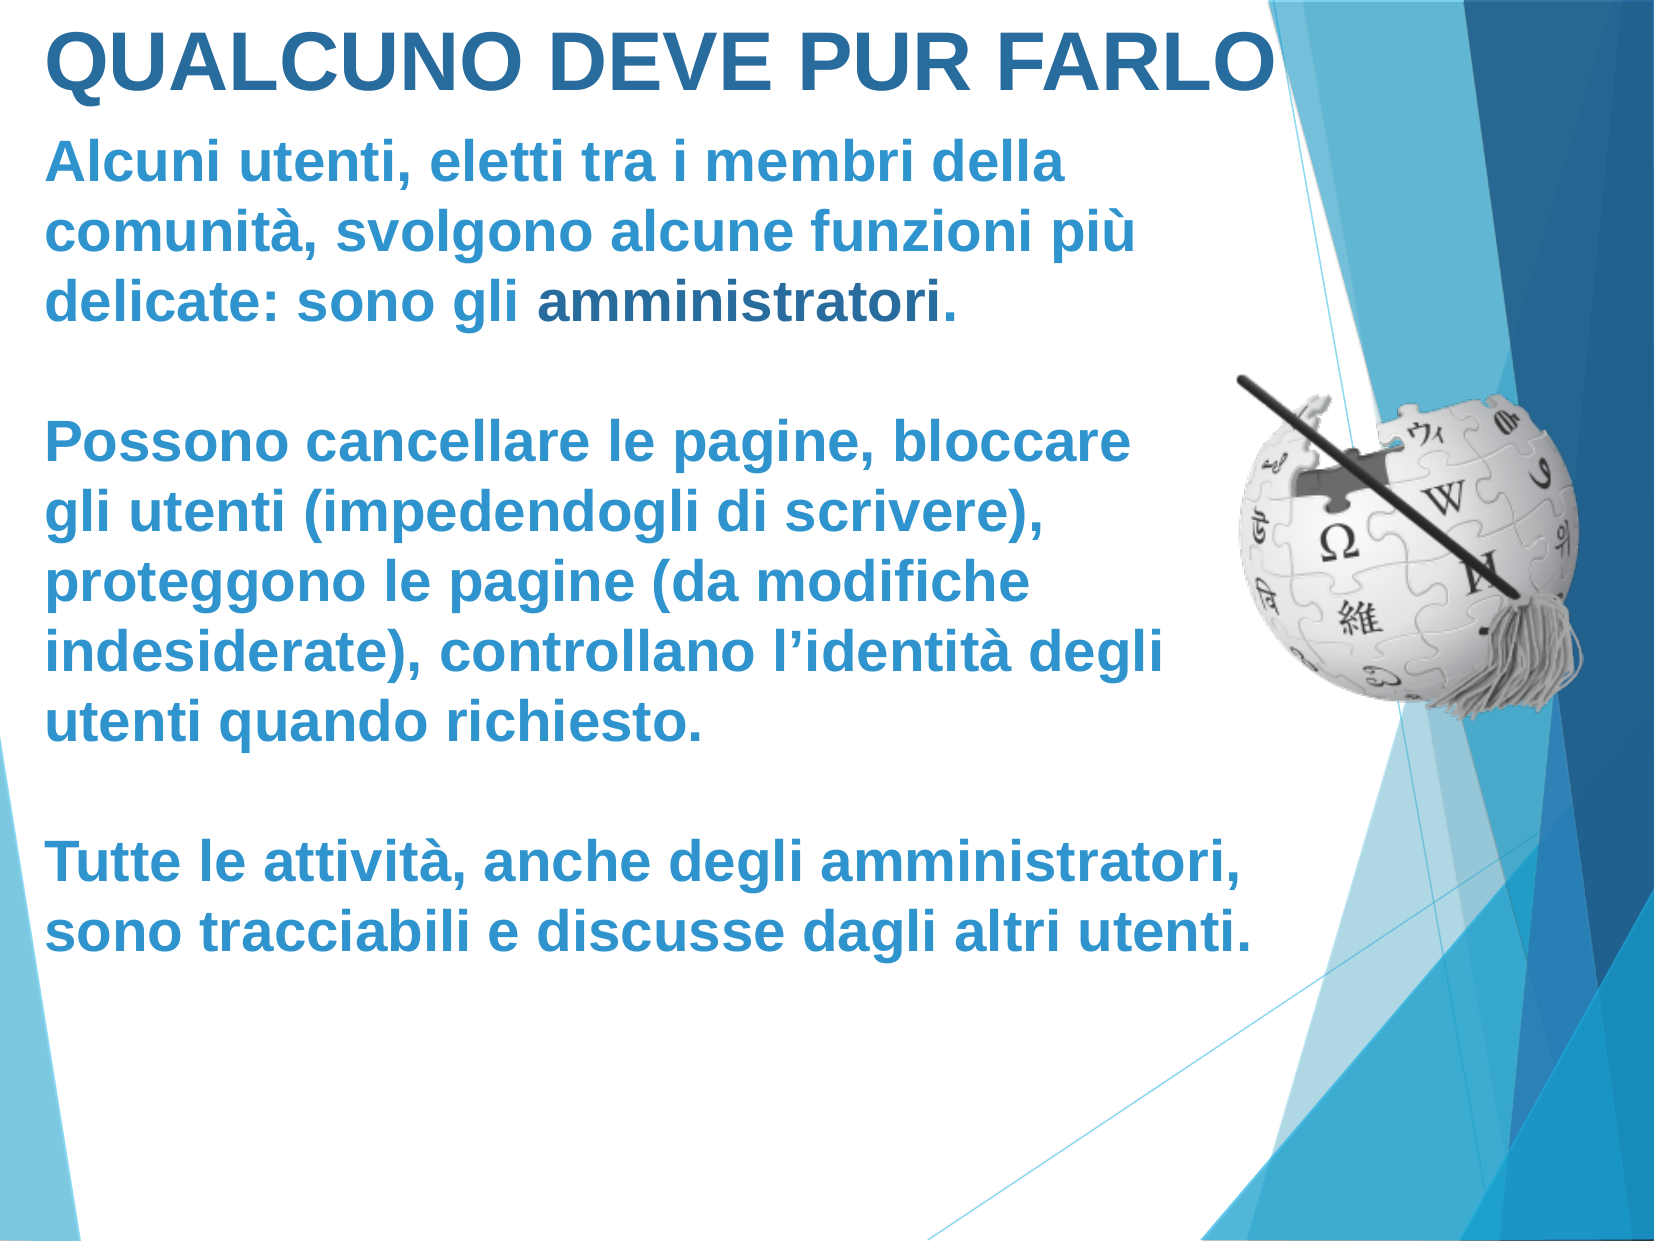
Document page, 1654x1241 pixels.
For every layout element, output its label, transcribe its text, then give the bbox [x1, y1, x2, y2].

text_box QUALCUNO DEVE PUR FARLO [29, 0, 1469, 115]
text_box Alcuni utenti, eletti tra i membri della comunità, svolgono alcune funzioni più delicate: sono gli amministratori. Possono cancellare le pagine, bloccare gli utenti (impedendogli di scrivere), proteggono le pagine (da modifiche indesiderate), controllano l’identità degli utenti quando richiesto. Tutte le attività, anche degli amministratori, sono tracciabili e discusse dagli altri utenti. [29, 116, 1309, 971]
picture [1236, 374, 1584, 722]
